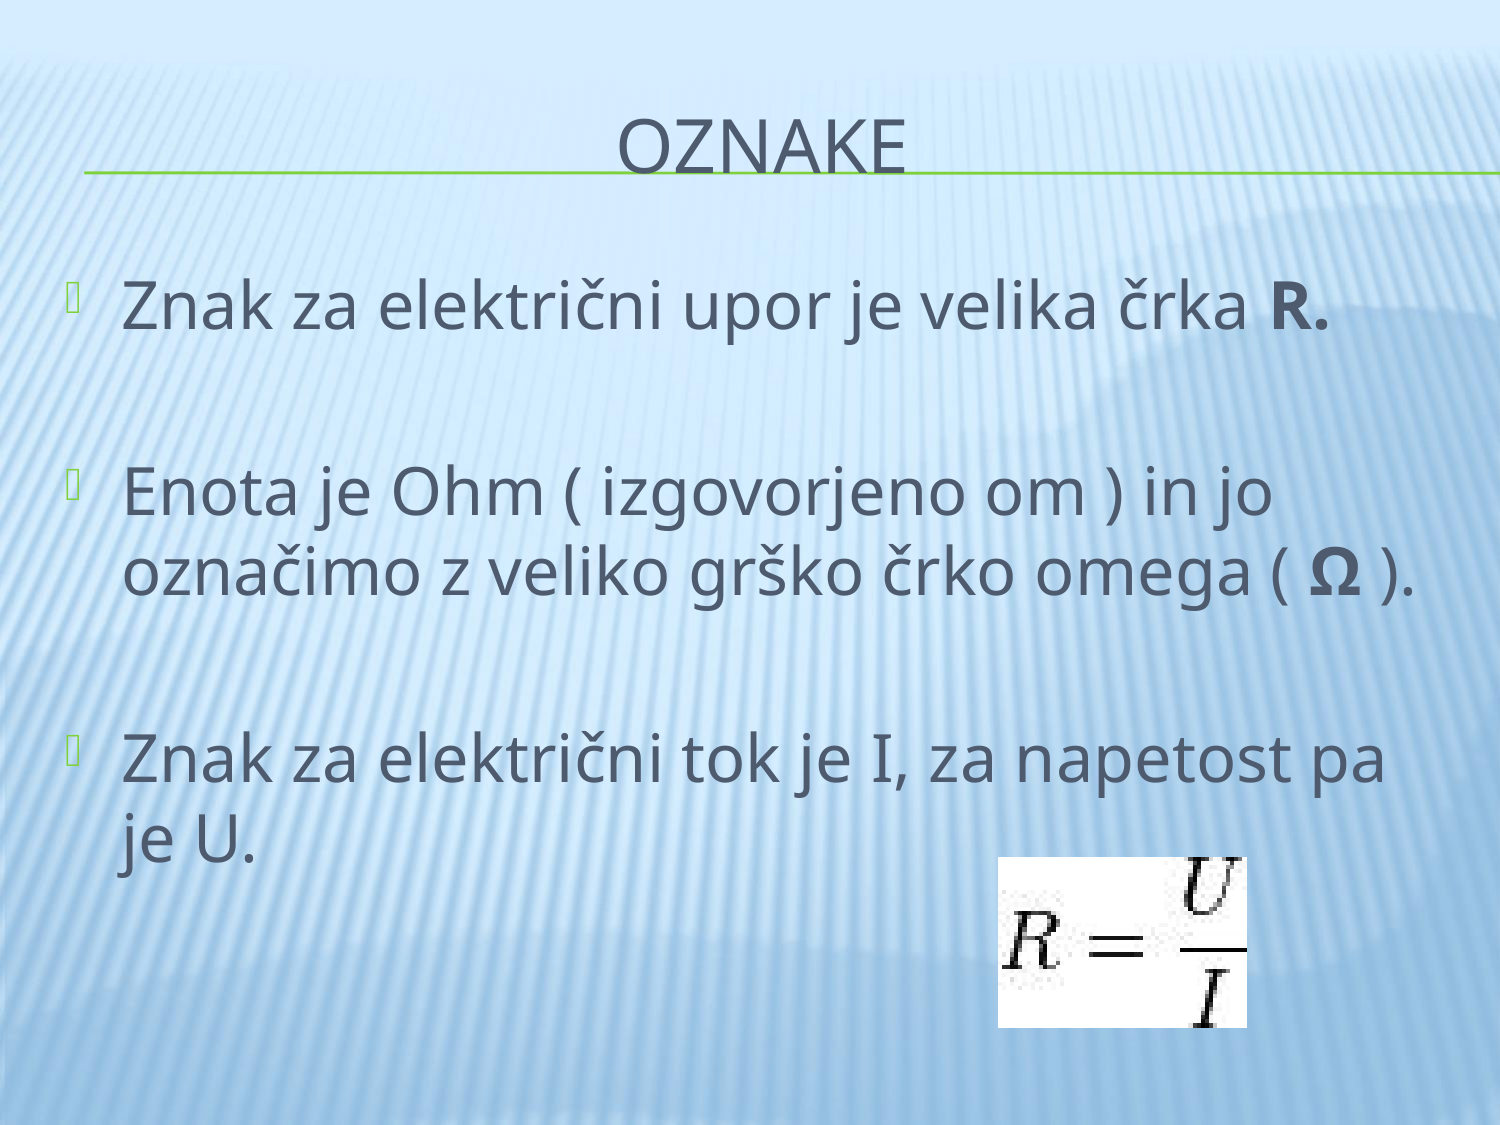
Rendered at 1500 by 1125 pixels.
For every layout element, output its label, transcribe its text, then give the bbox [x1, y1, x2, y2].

title Oznake [50, 75, 1475, 213]
picture [0, 0, 1500, 1125]
list Znak za električni upor je velika črka R. Enota je Ohm ( izgovorjeno om ) in jo označimo z veliko grško črko omega ( Ω ). Znak za električni tok je I, za napetost pa je U. [50, 254, 1475, 998]
